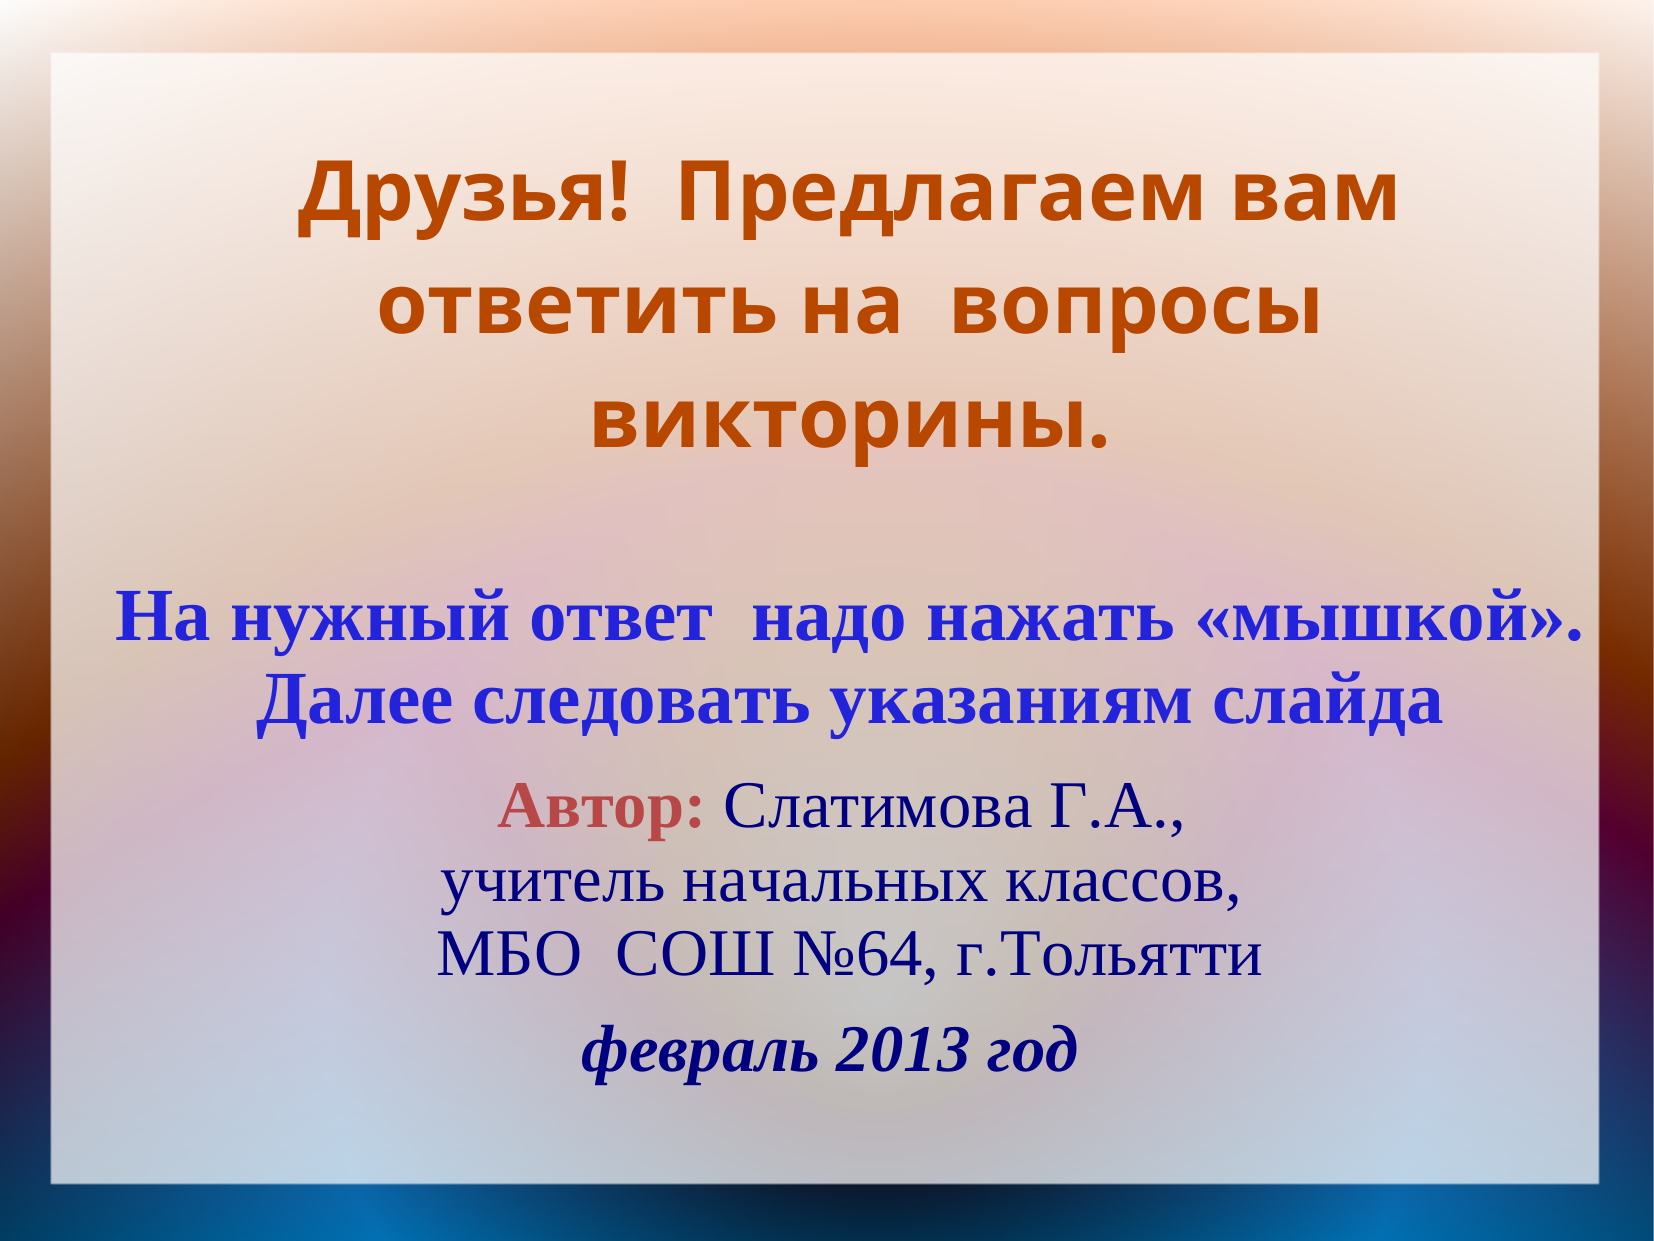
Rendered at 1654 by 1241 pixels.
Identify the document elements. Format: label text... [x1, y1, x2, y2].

picture [0, 0, 1654, 1241]
title Автор: Слатимова Г.А., учитель начальных классов, МБО СОШ №64, г.Тольятти февраль 2013 год [106, 792, 1595, 1193]
subtitle Друзья! Предлагаем вам ответить на вопросы викторины. На нужный ответ надо нажать «мышкой». Далее следовать указаниям слайда [106, 153, 1595, 792]
